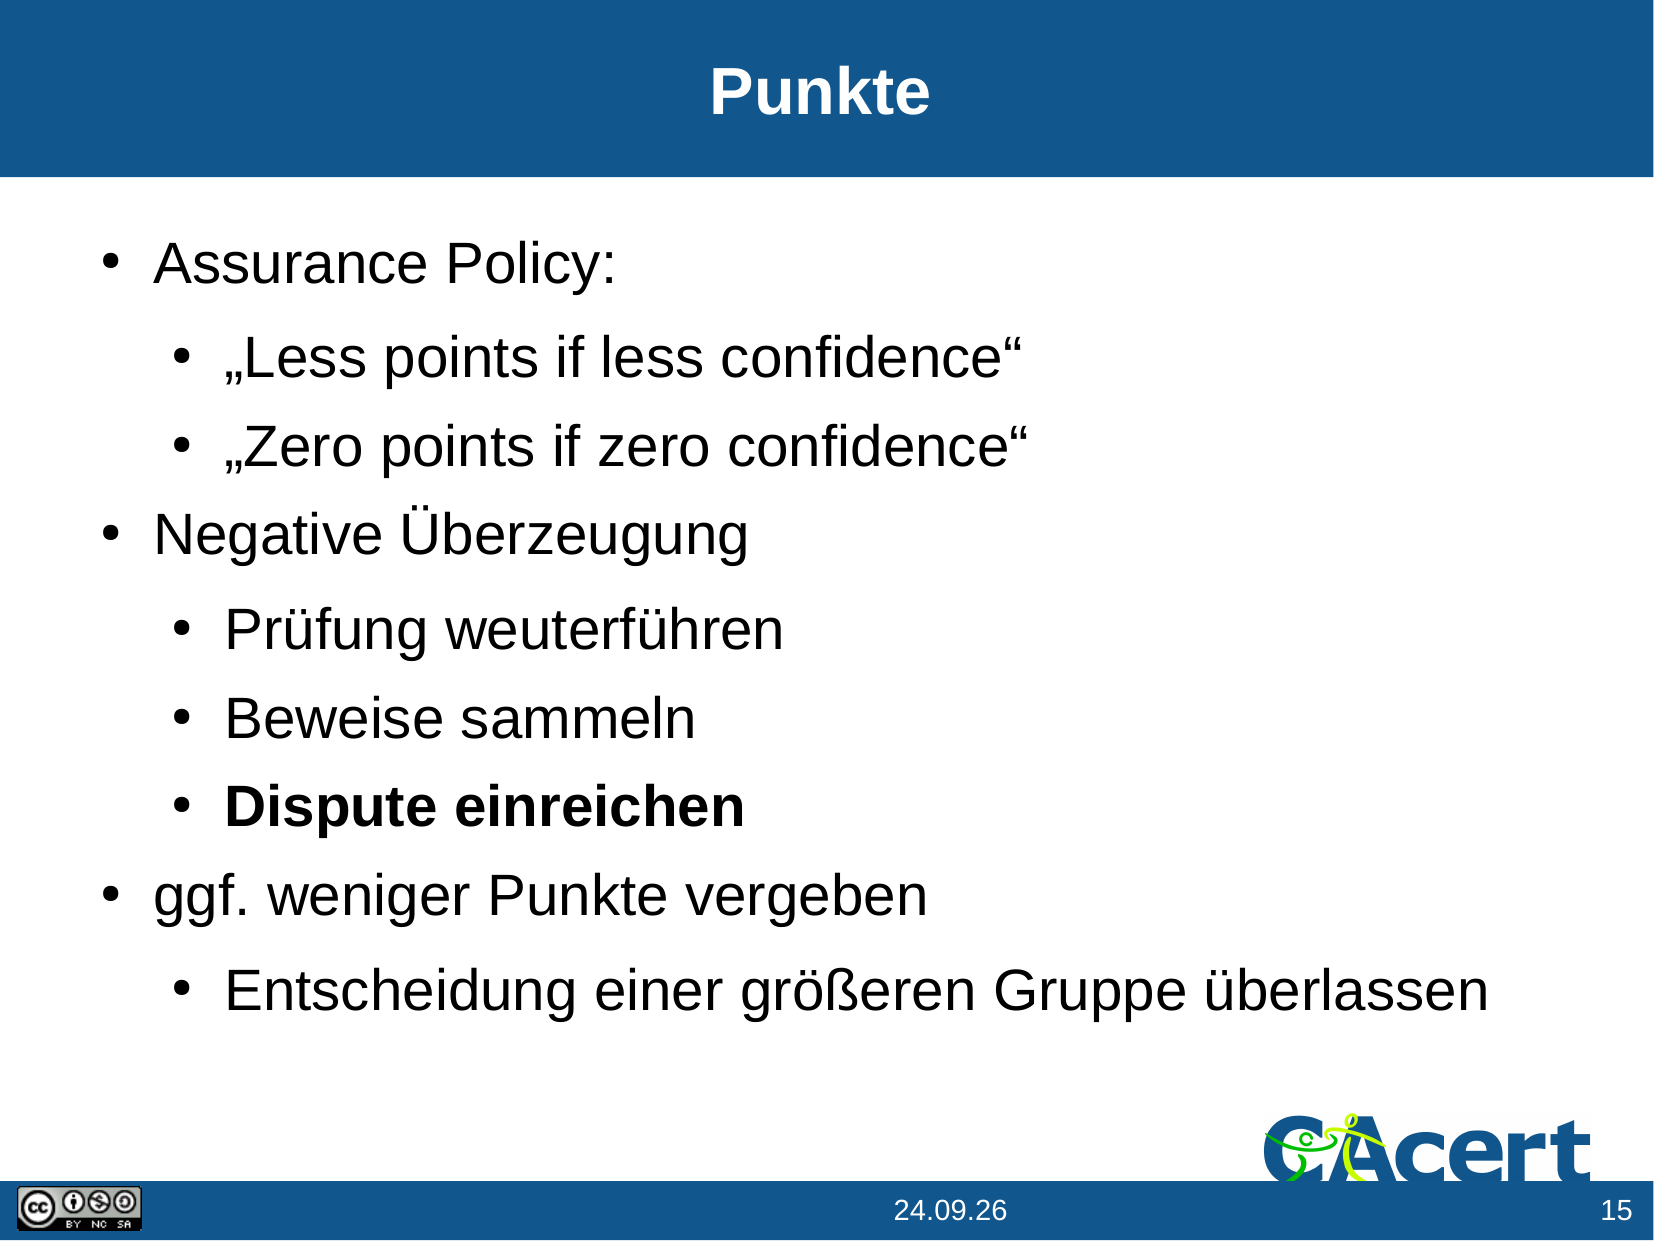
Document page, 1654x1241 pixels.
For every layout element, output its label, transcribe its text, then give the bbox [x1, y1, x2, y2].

title Punkte [76, 17, 1565, 166]
picture [1263, 1112, 1591, 1181]
picture [17, 1186, 142, 1231]
list Assurance Policy: „Less points if less confidence“ „Zero points if zero confidence“ Negative Überzeugung Prüfung weuterführen Beweise sammeln Dispute einreichen ggf. weniger Punkte vergeben Entscheidung einer größeren Gruppe überlassen [82, 230, 1571, 1103]
